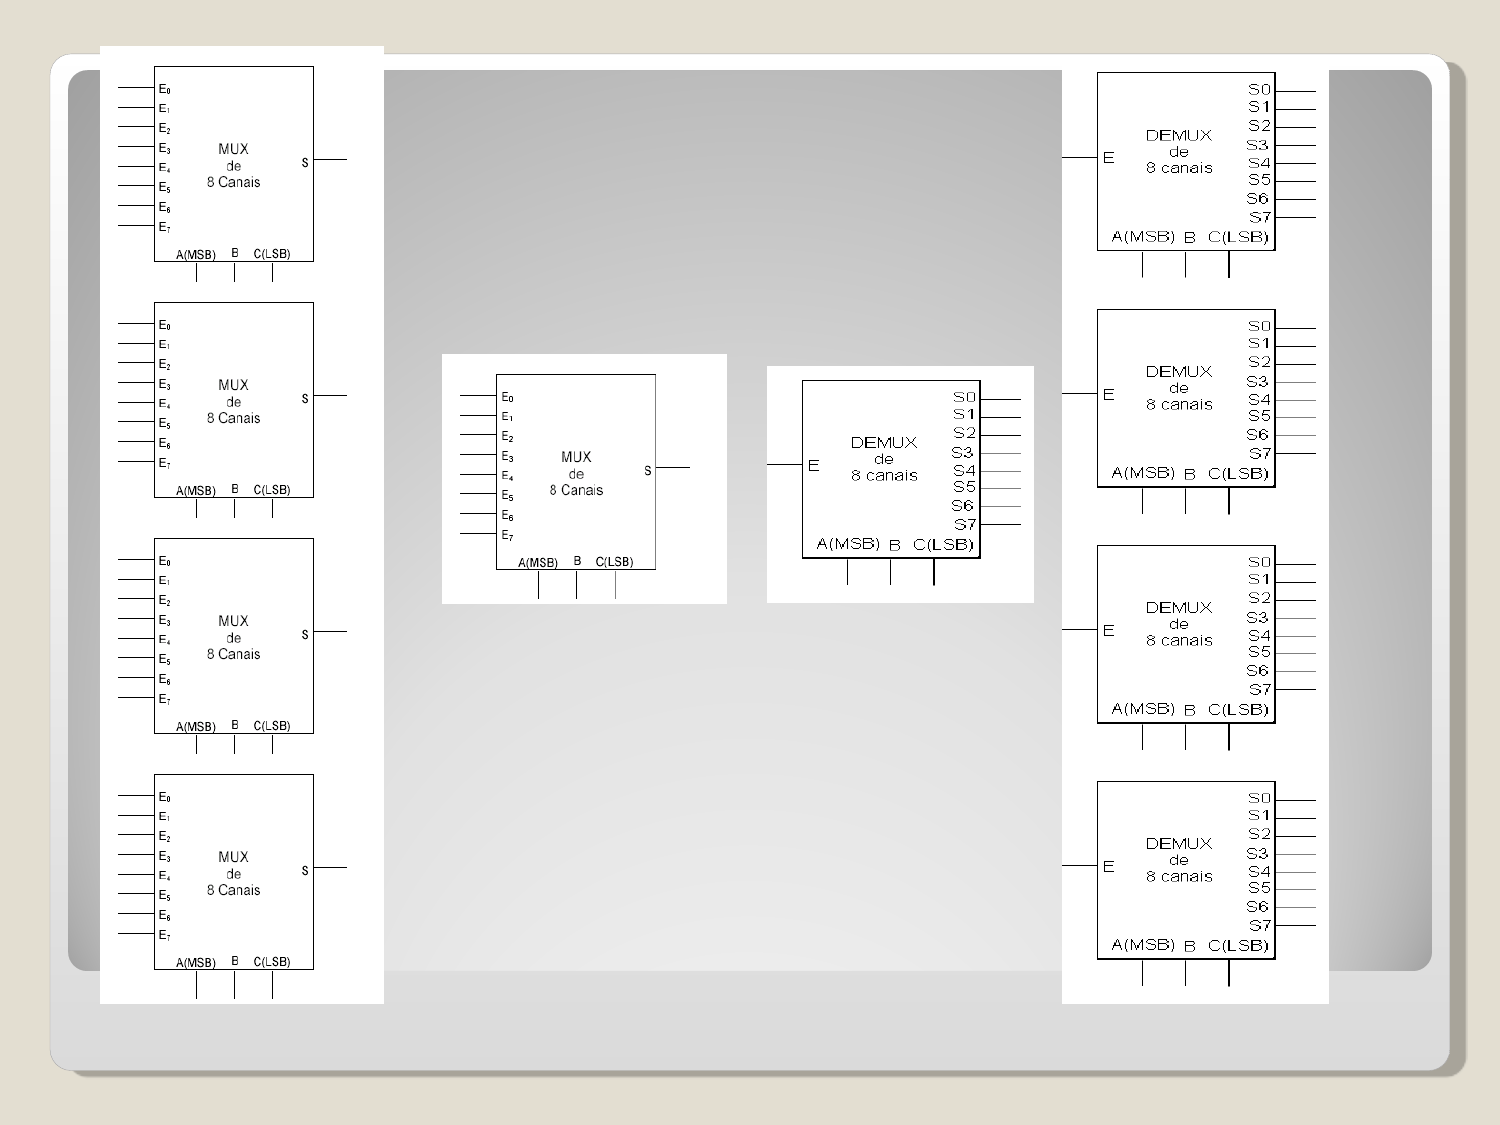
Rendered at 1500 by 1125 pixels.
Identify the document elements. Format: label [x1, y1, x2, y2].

picture [67, 46, 1433, 1004]
